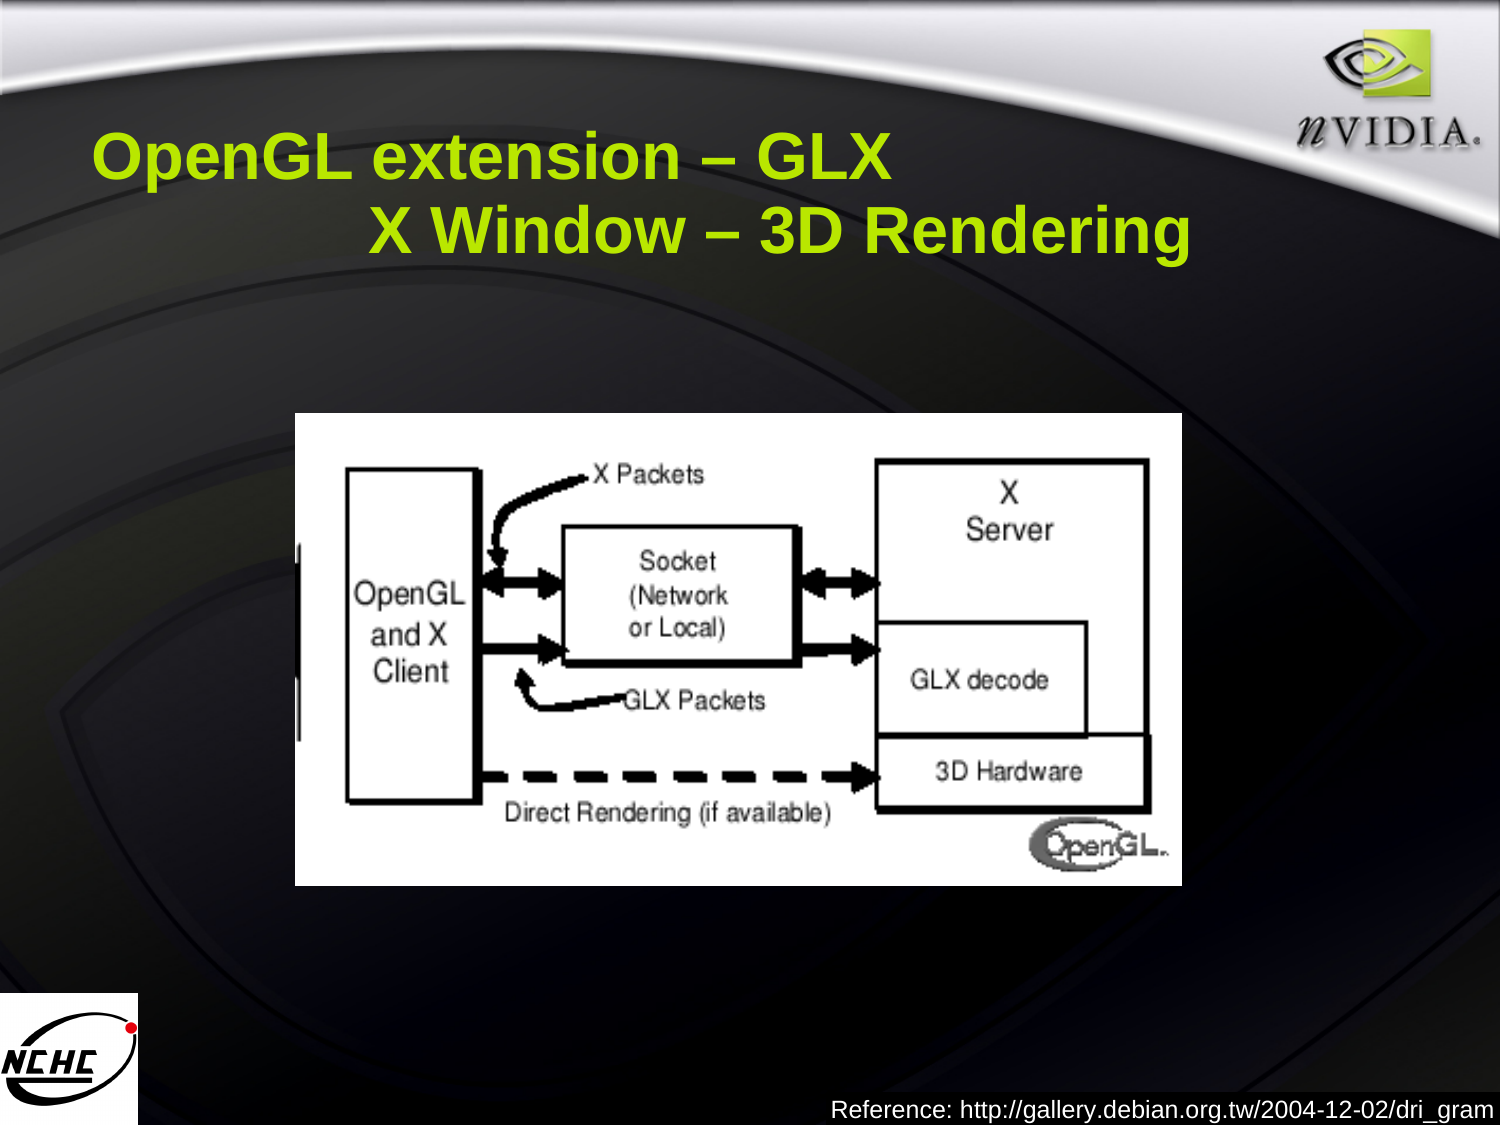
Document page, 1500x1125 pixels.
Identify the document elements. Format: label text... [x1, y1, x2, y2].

title OpenGL extension – GLX X Window – 3D Rendering [91, 118, 1213, 269]
text_box Reference: http://gallery.debian.org.tw/2004-12-02/dri_gram [826, 1092, 1500, 1125]
picture [0, 0, 1500, 1125]
